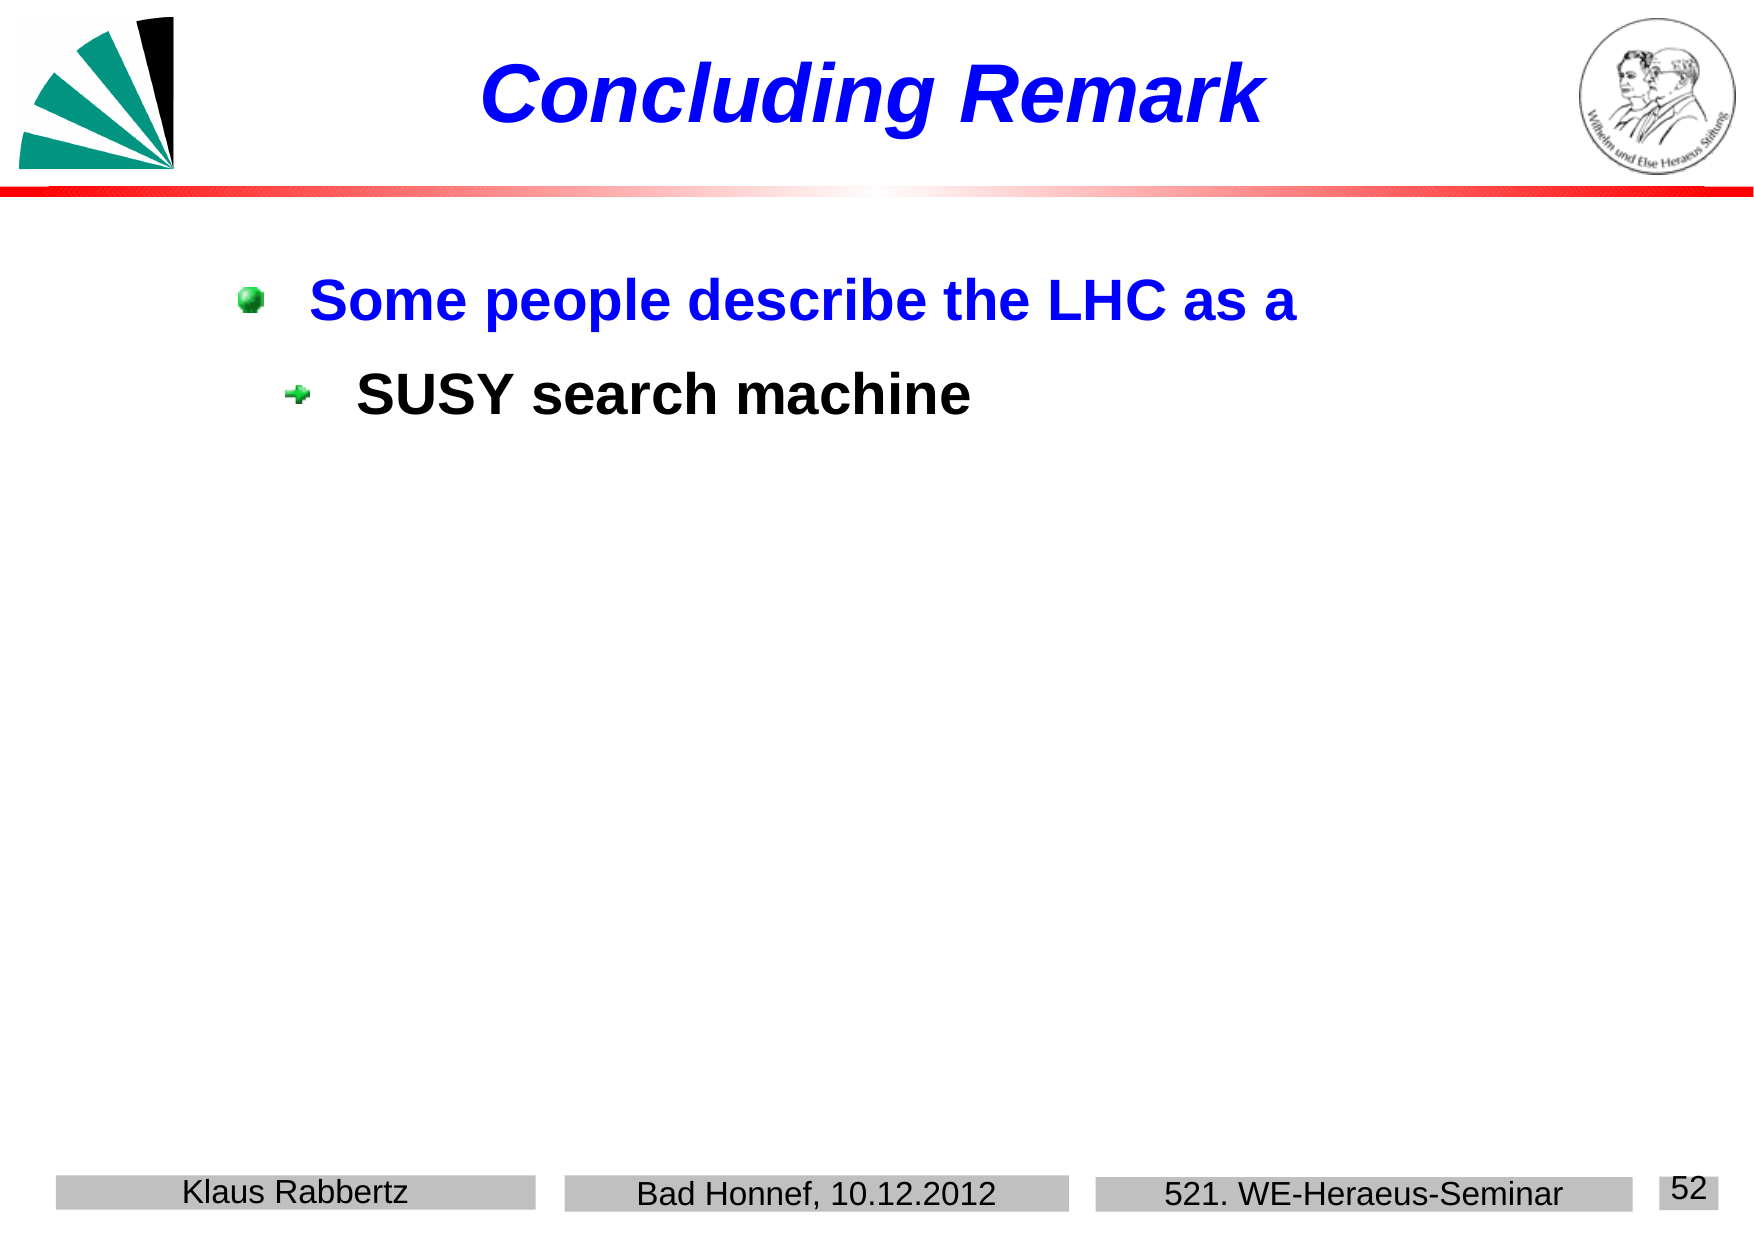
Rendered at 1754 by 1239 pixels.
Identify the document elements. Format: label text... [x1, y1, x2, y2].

title Concluding Remark [190, 0, 1555, 189]
list Some people describe the LHC as a SUSY search machine [226, 267, 1527, 818]
picture [1579, 18, 1736, 175]
picture [19, 17, 174, 171]
